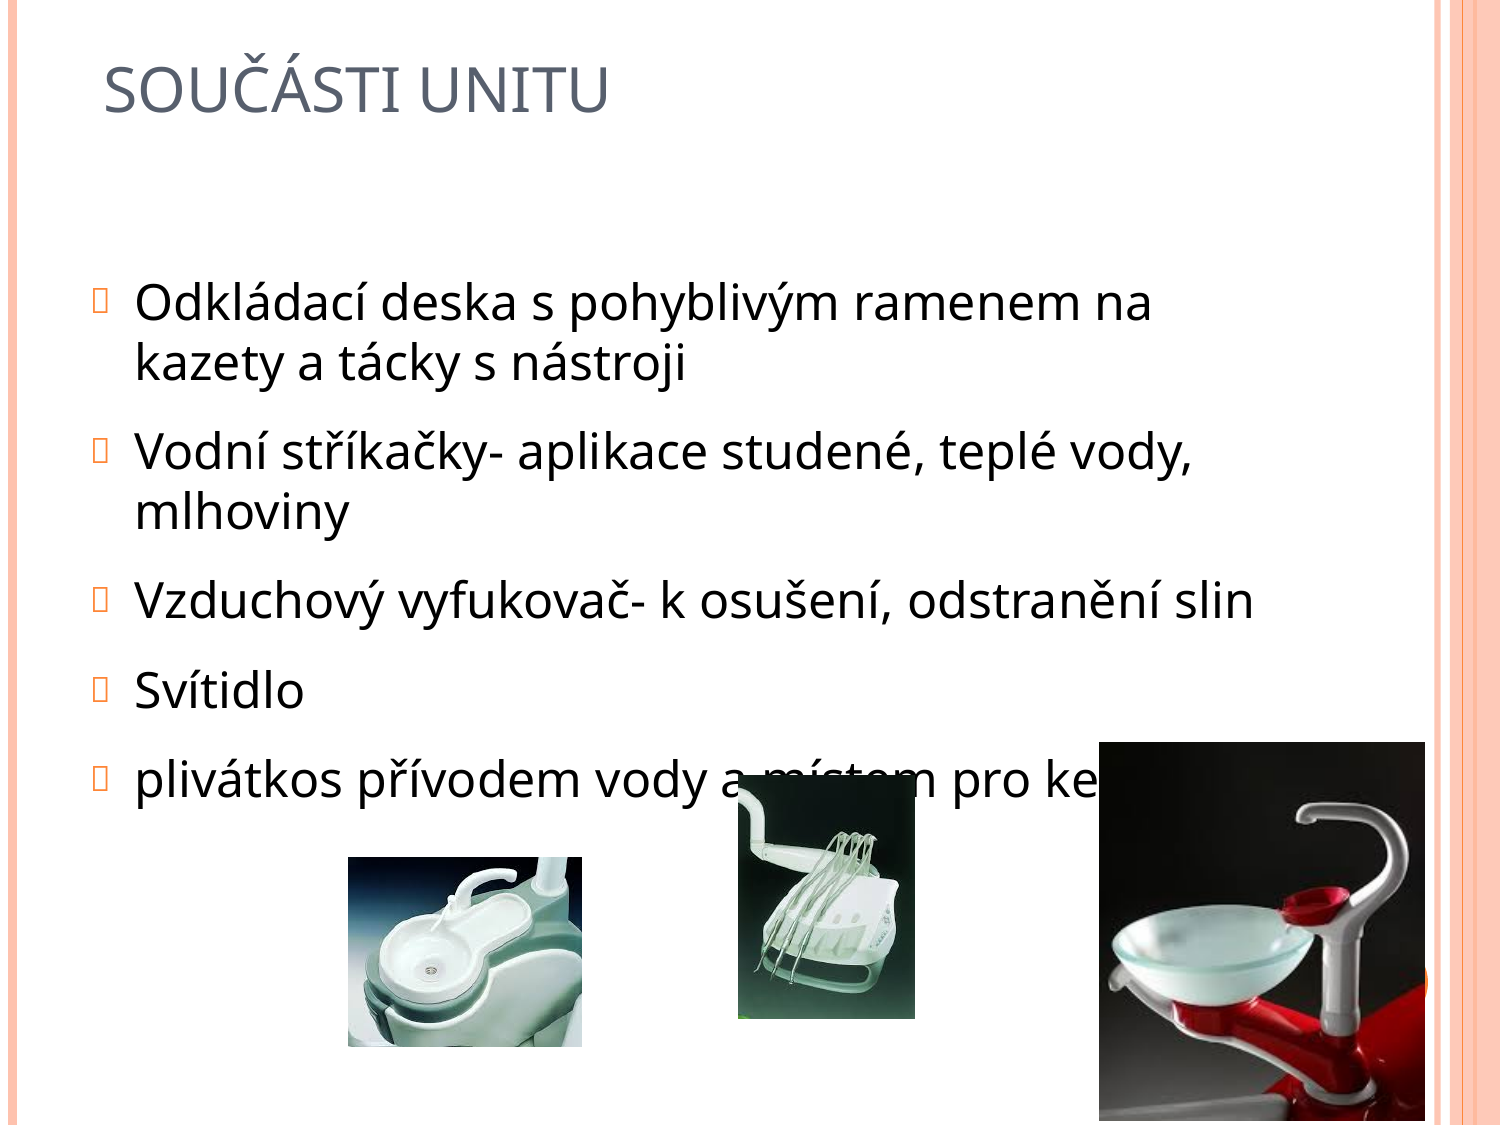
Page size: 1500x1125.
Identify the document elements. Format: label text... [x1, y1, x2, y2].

picture [1099, 742, 1425, 1121]
picture [738, 775, 915, 1019]
title SOUČÁSTI UNITU [88, 42, 1439, 231]
picture [348, 857, 582, 1047]
list Odkládací deska s pohyblivým ramenem na kazety a tácky s nástroji Vodní stříkačky- aplikace studené, teplé vody, mlhoviny Vzduchový vyfukovač- k osušení, odstranění slin Svítidlo plivátkos přívodem vody a místem pro kelímek [75, 262, 1300, 1062]
